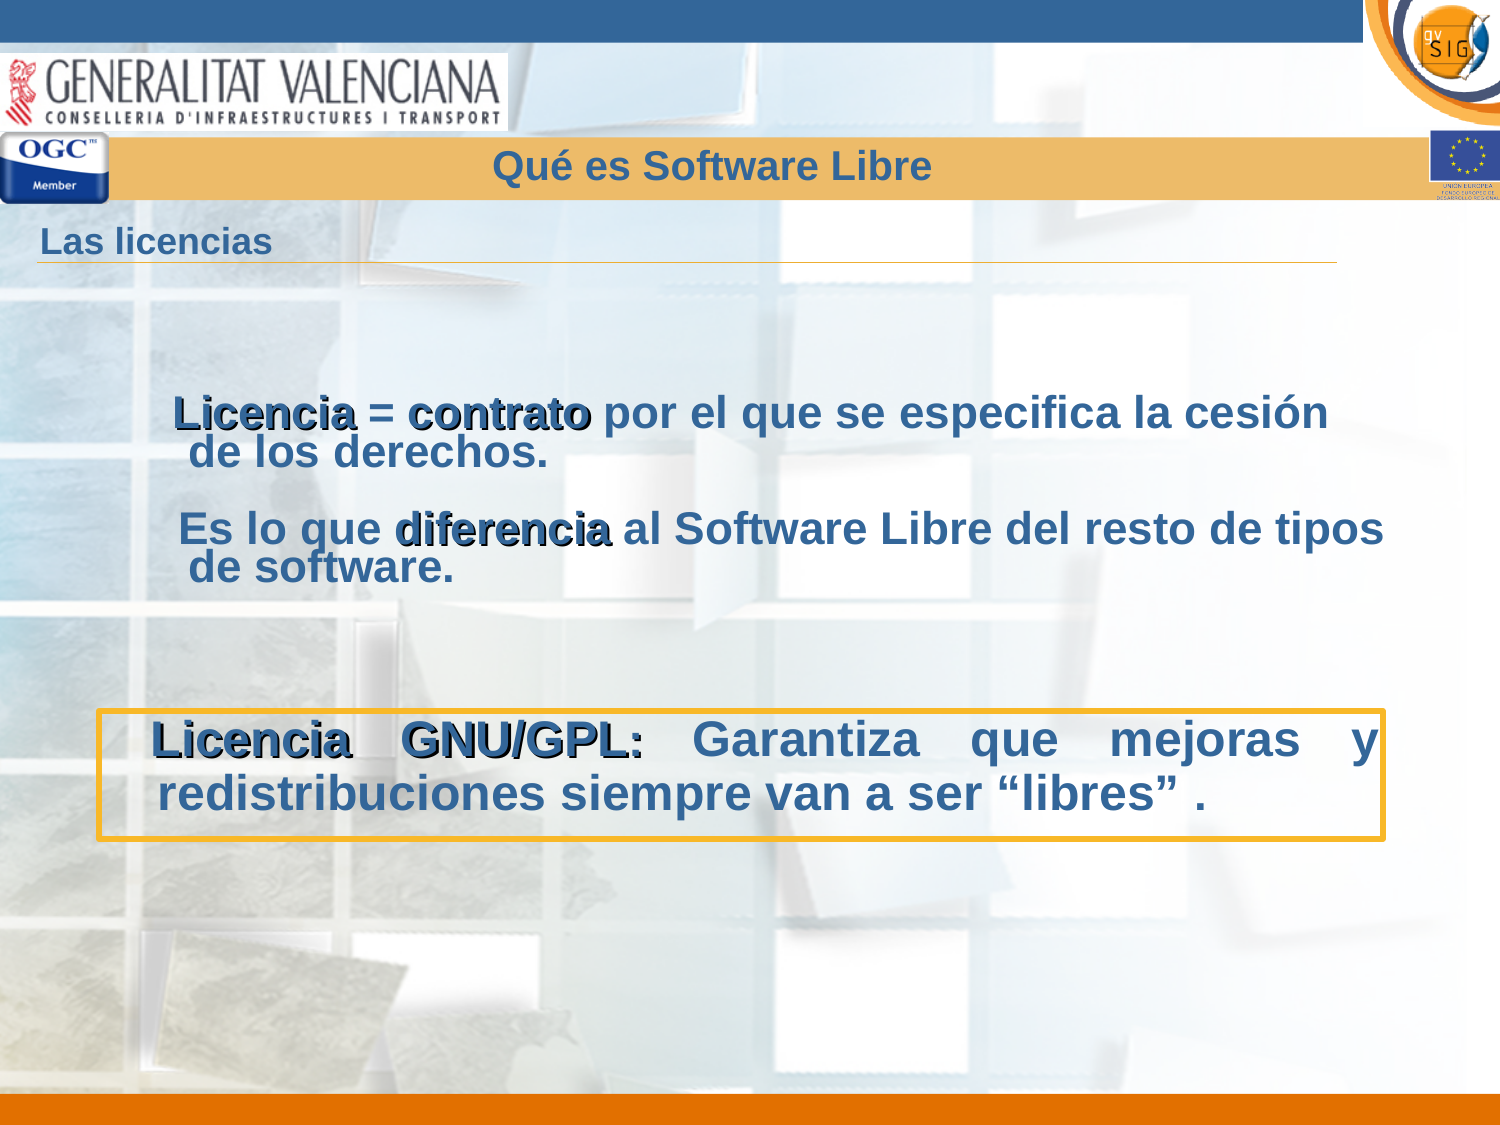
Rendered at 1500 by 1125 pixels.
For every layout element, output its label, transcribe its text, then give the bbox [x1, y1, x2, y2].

picture [0, 132, 109, 137]
list Licencia GNU/GPL: Garantiza que mejoras y redistribuciones siempre van a ser “libres” . [98, 710, 1383, 840]
picture [1429, 129, 1500, 200]
text_box Licencia = contrato por el que se especifica la cesión de los derechos. Es lo que diferencia al Software Libre del resto de tipos de software. [102, 338, 1403, 630]
text_box Las licencias [25, 209, 946, 271]
picture [1363, 0, 1500, 127]
picture [0, 53, 508, 131]
text_box Qué es Software Libre [0, 137, 1426, 205]
